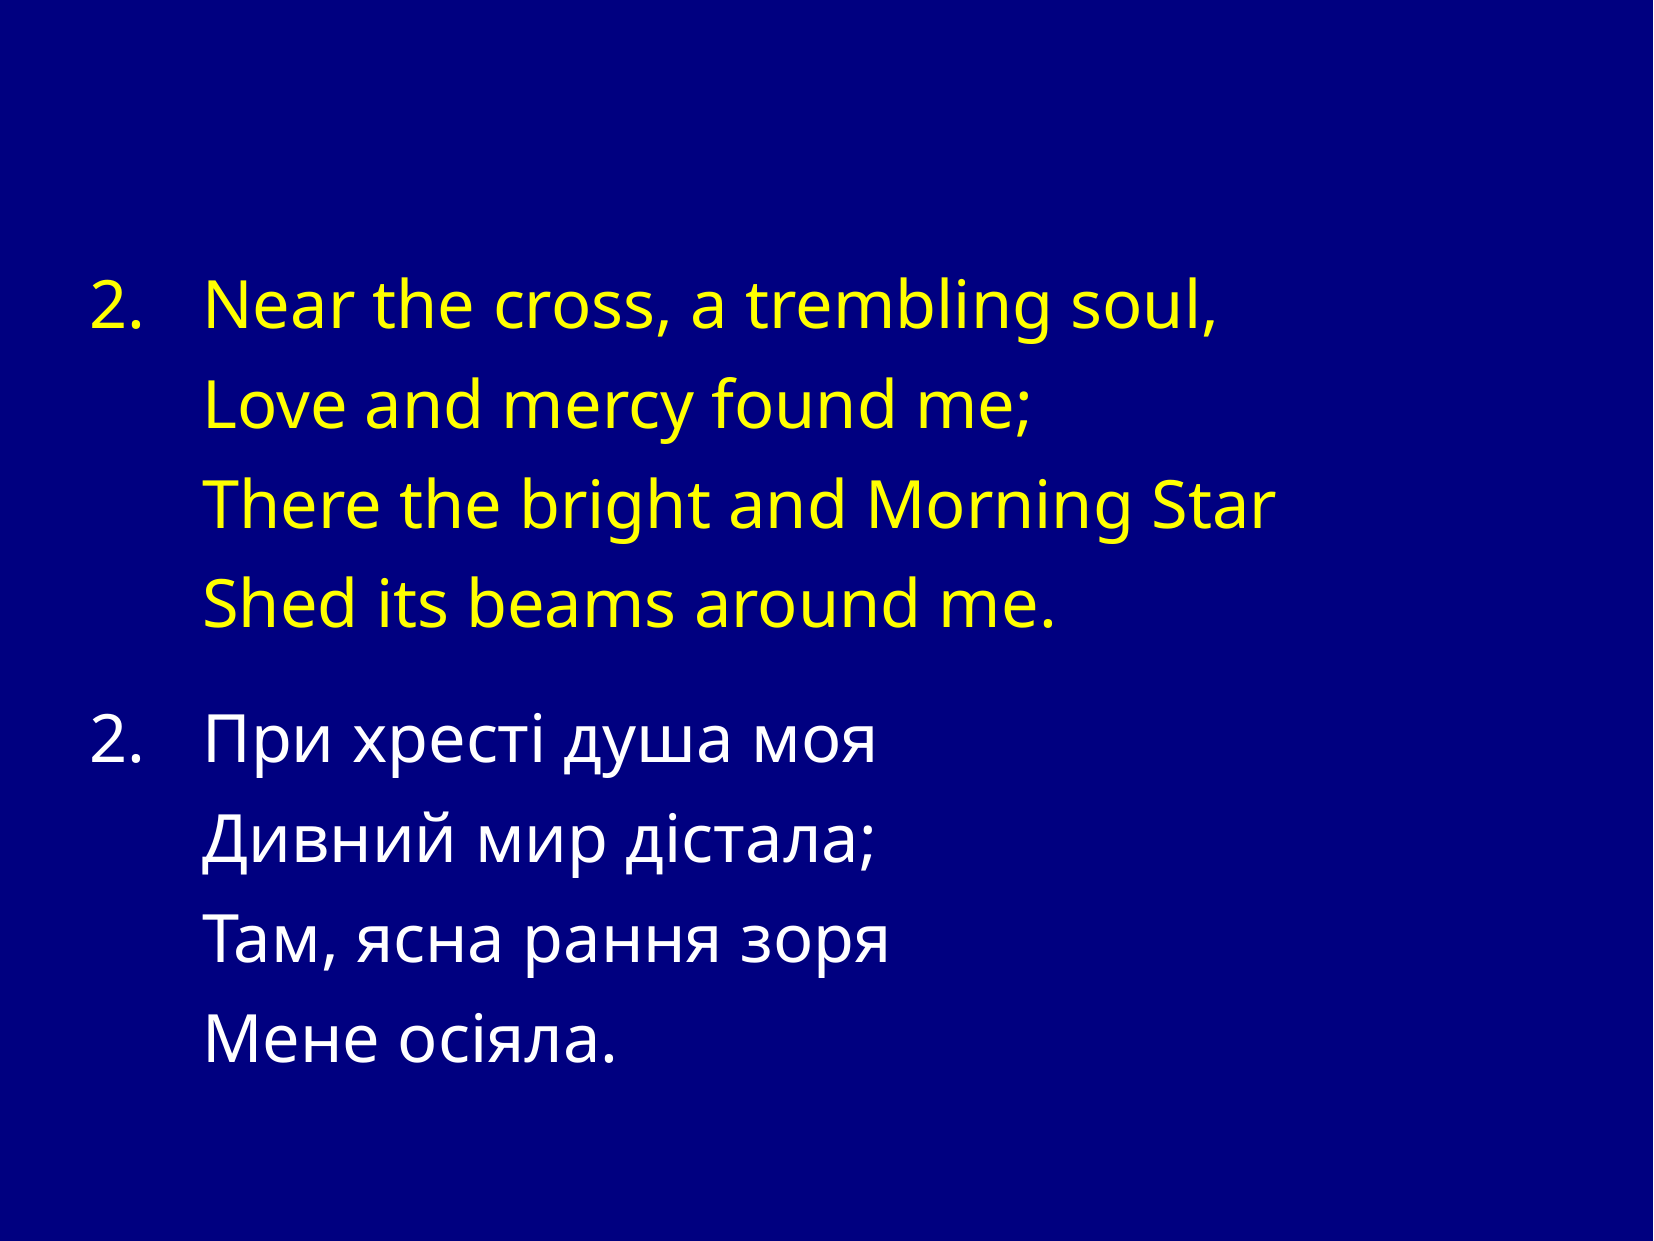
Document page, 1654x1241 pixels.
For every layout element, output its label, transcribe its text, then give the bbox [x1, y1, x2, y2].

text_box 2. При хресті душа моя Дивний мир дістала; Там, ясна рання зоря Мене осіяла. [75, 675, 1576, 1163]
text_box 2. Near the cross, a trembling soul, Love and mercy found me; There the bright and Morning Star Shed its beams around me. [75, 150, 1576, 638]
